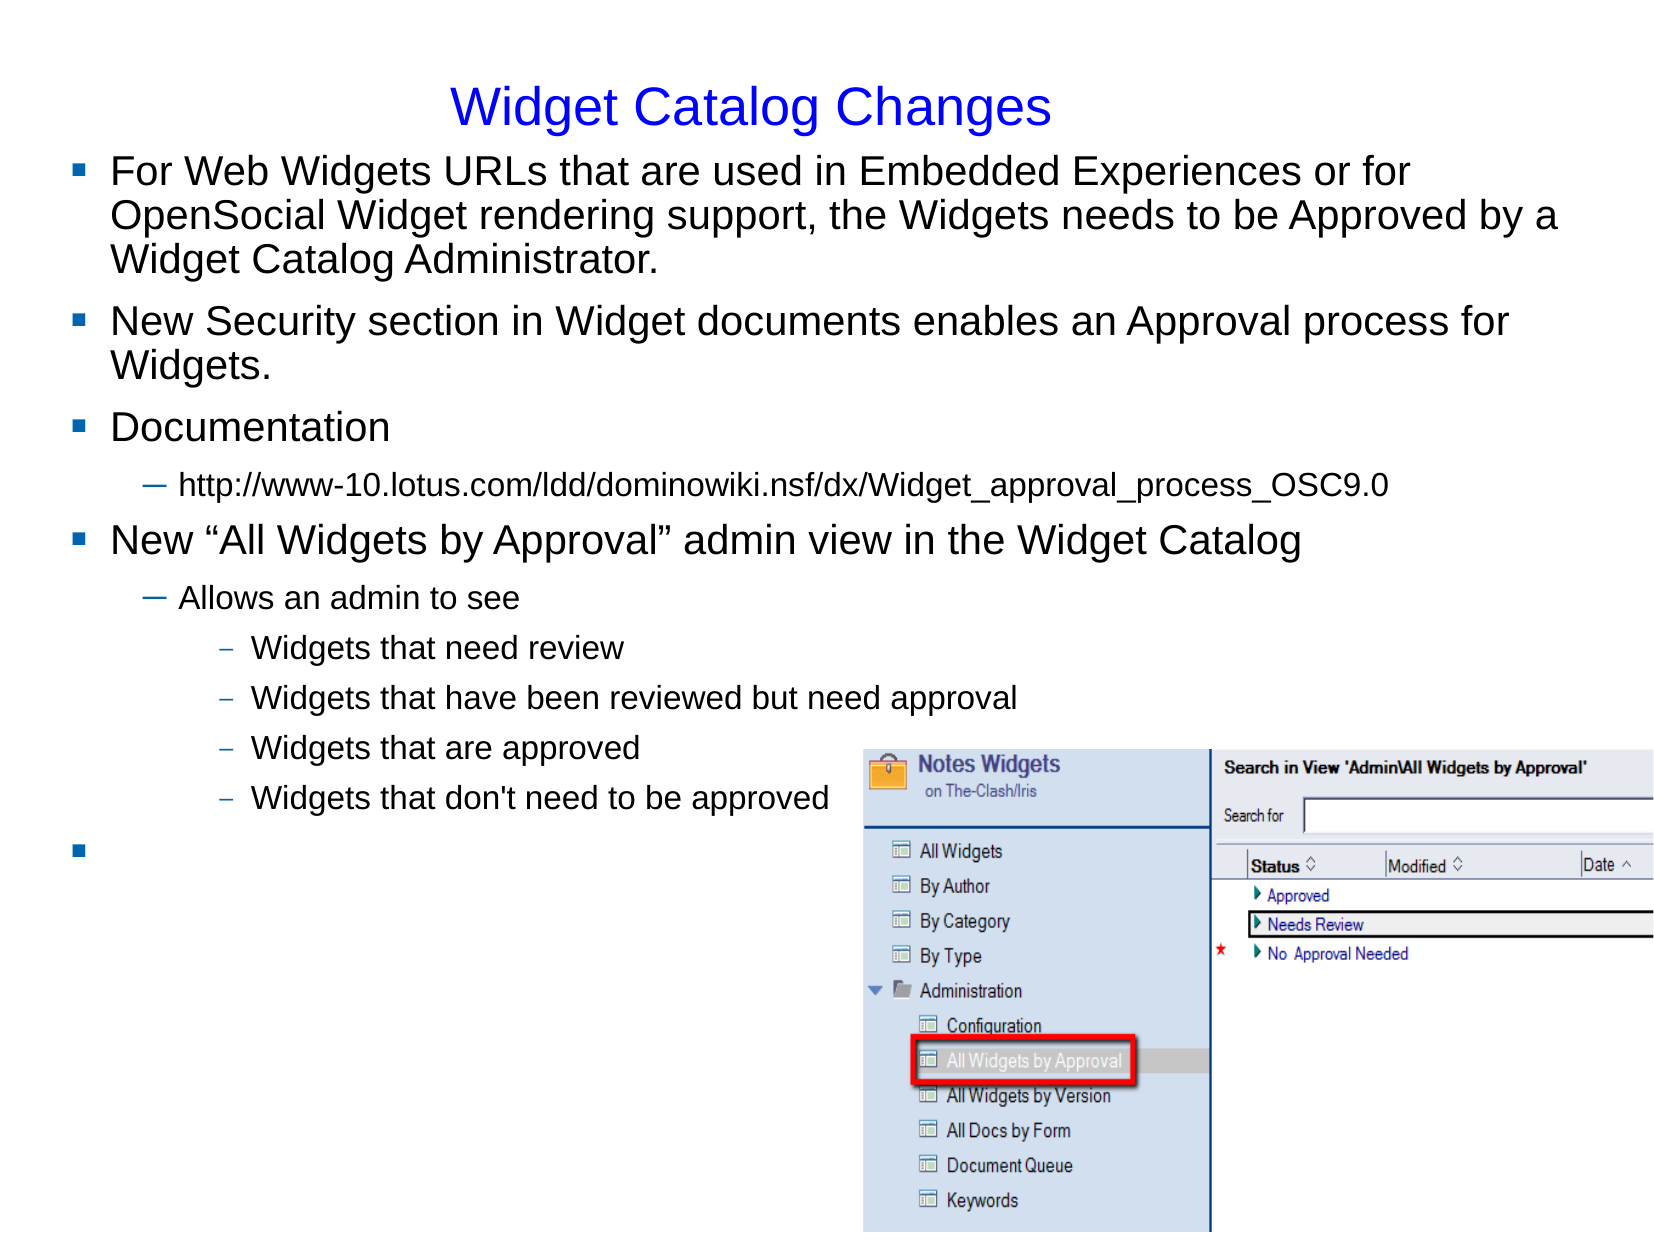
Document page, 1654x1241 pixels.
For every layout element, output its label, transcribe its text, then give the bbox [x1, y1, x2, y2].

list For Web Widgets URLs that are used in Embedded Experiences or for OpenSocial Widget rendering support, the Widgets needs to be Approved by a Widget Catalog Administrator. New Security section in Widget documents enables an Approval process for Widgets. Documentation http://www-10.lotus.com/ldd/dominowiki.nsf/dx/Widget_approval_process_OSC9.0 New “All Widgets by Approval” admin view in the Widget Catalog Allows an admin to see Widgets that need review Widgets that have been reviewed but need approval Widgets that are approved Widgets that don't need to be approved [54, 150, 1605, 1108]
picture [862, 749, 1654, 1232]
title Widget Catalog Changes [450, 37, 1576, 180]
